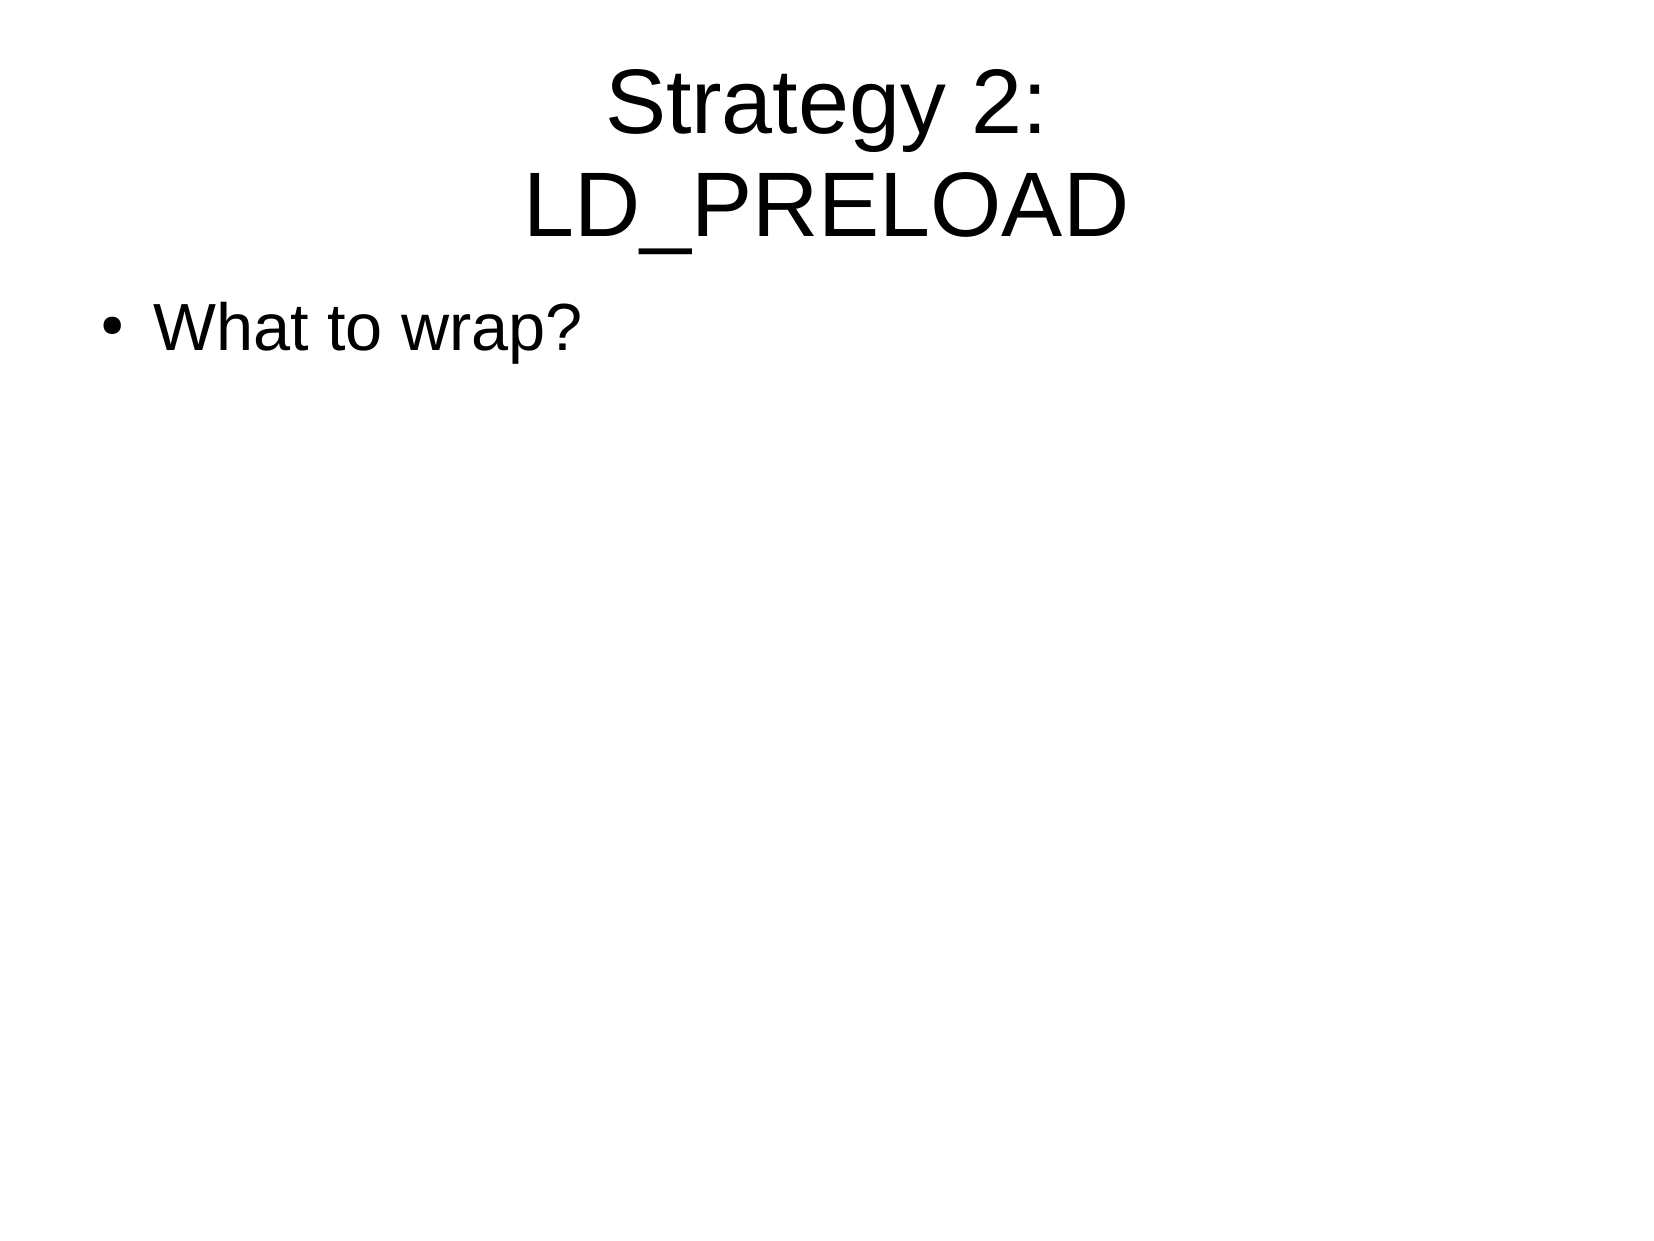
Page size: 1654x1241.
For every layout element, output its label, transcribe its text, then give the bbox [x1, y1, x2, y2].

title Strategy 2: LD_PRELOAD [82, 49, 1571, 257]
list What to wrap? [82, 290, 1571, 1094]
